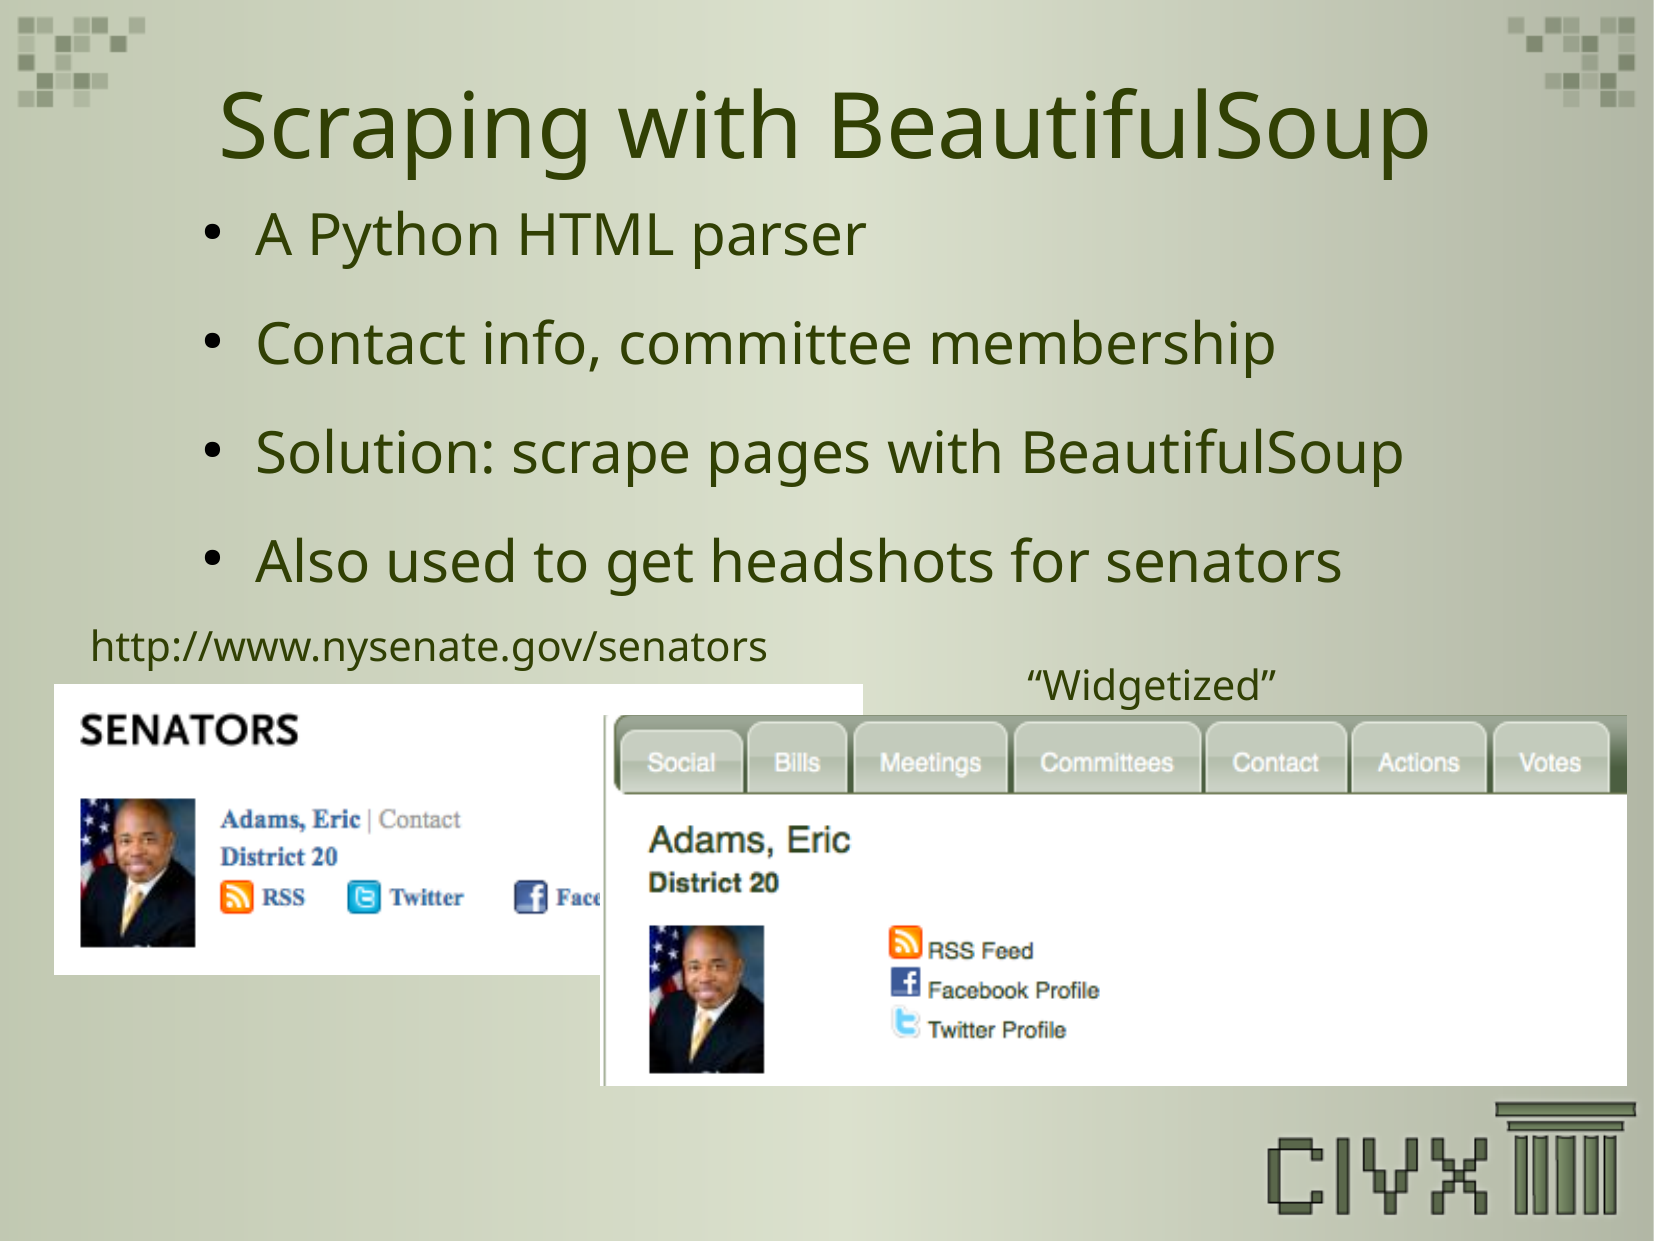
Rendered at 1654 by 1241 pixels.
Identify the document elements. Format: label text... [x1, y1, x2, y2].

text_box http://www.nysenate.gov/senators [75, 609, 863, 674]
picture [0, 0, 1654, 1241]
text_box “Widgetized” [1012, 648, 1651, 712]
title Scraping with BeautifulSoup [82, 19, 1571, 228]
list A Python HTML parser Contact info, committee membership Solution: scrape pages with BeautifulSoup Also used to get headshots for senators [184, 193, 1576, 715]
